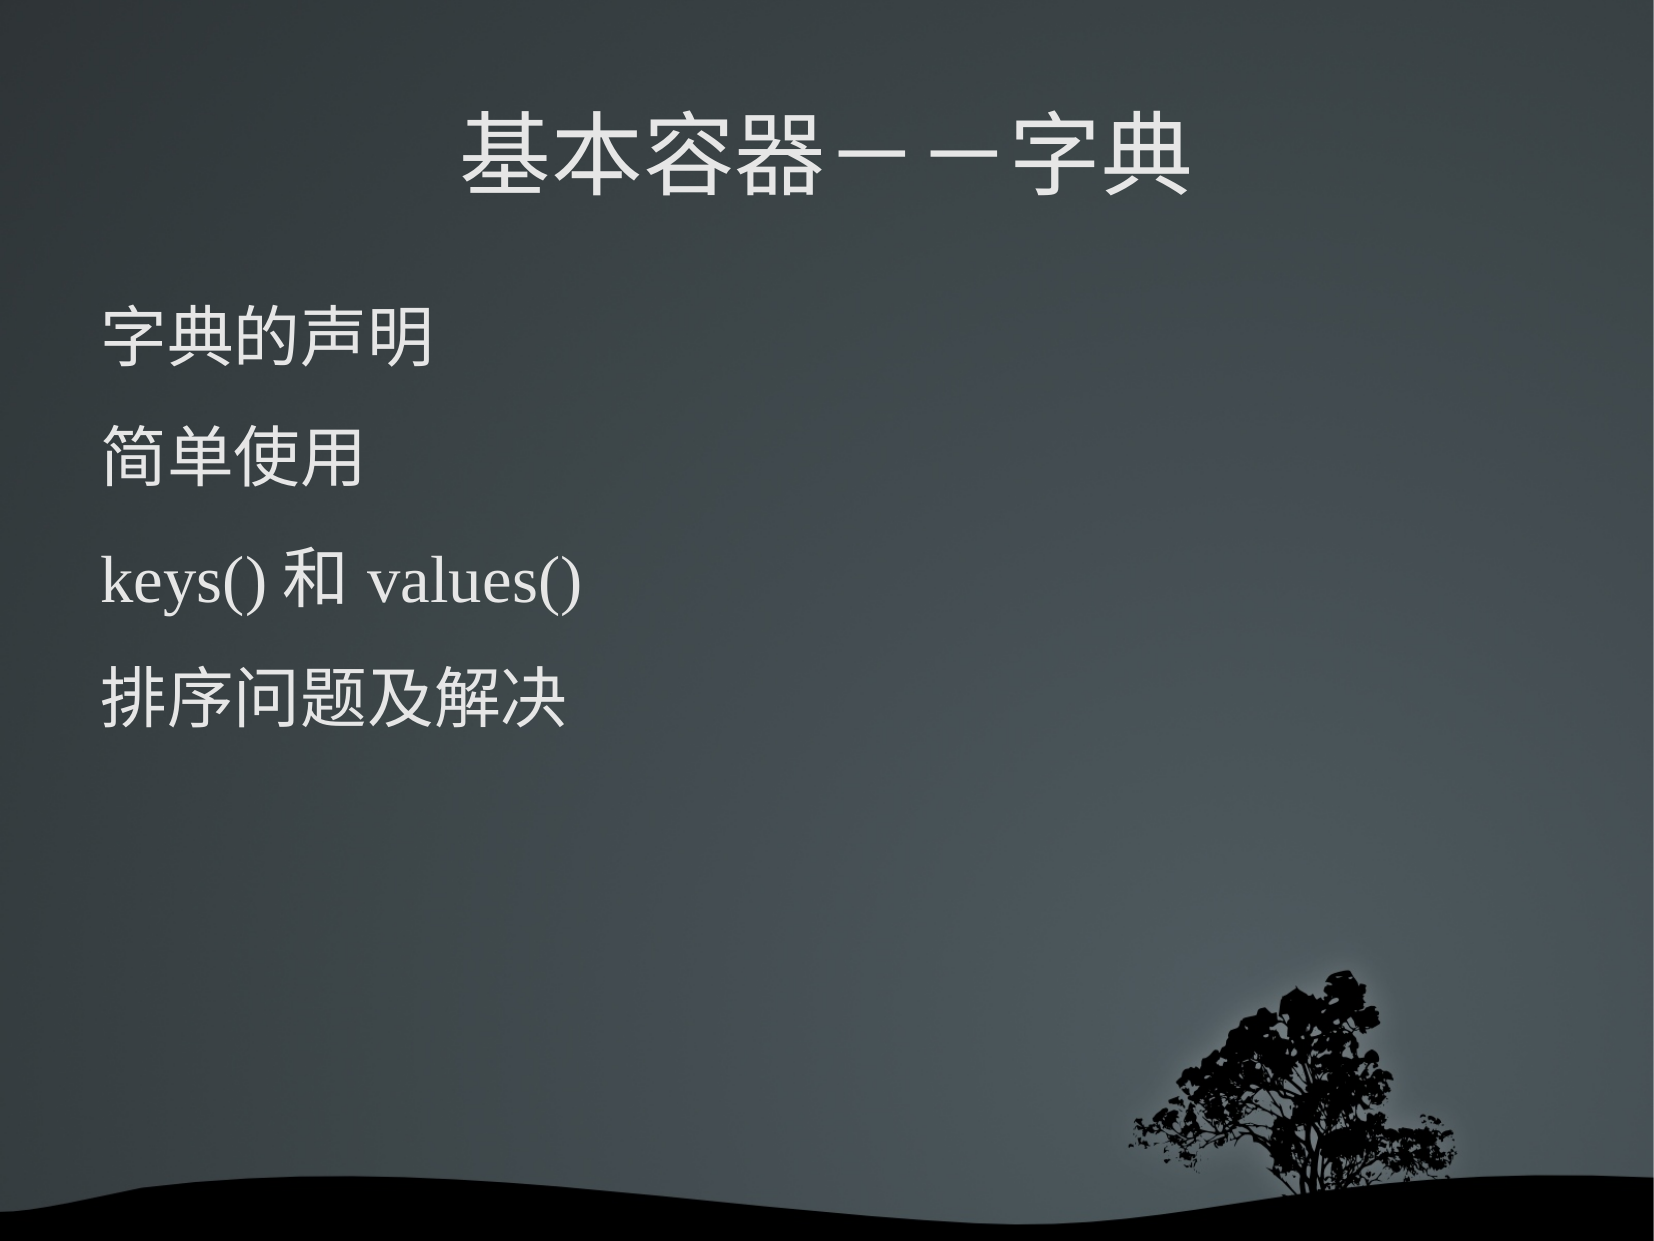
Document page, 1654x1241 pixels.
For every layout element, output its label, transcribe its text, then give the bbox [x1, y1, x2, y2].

list 字典的声明 简单使用 keys()和values() 排序问题及解决 [82, 290, 1571, 1109]
title 基本容器－－字典 [82, 49, 1571, 257]
picture [0, 0, 1654, 1241]
